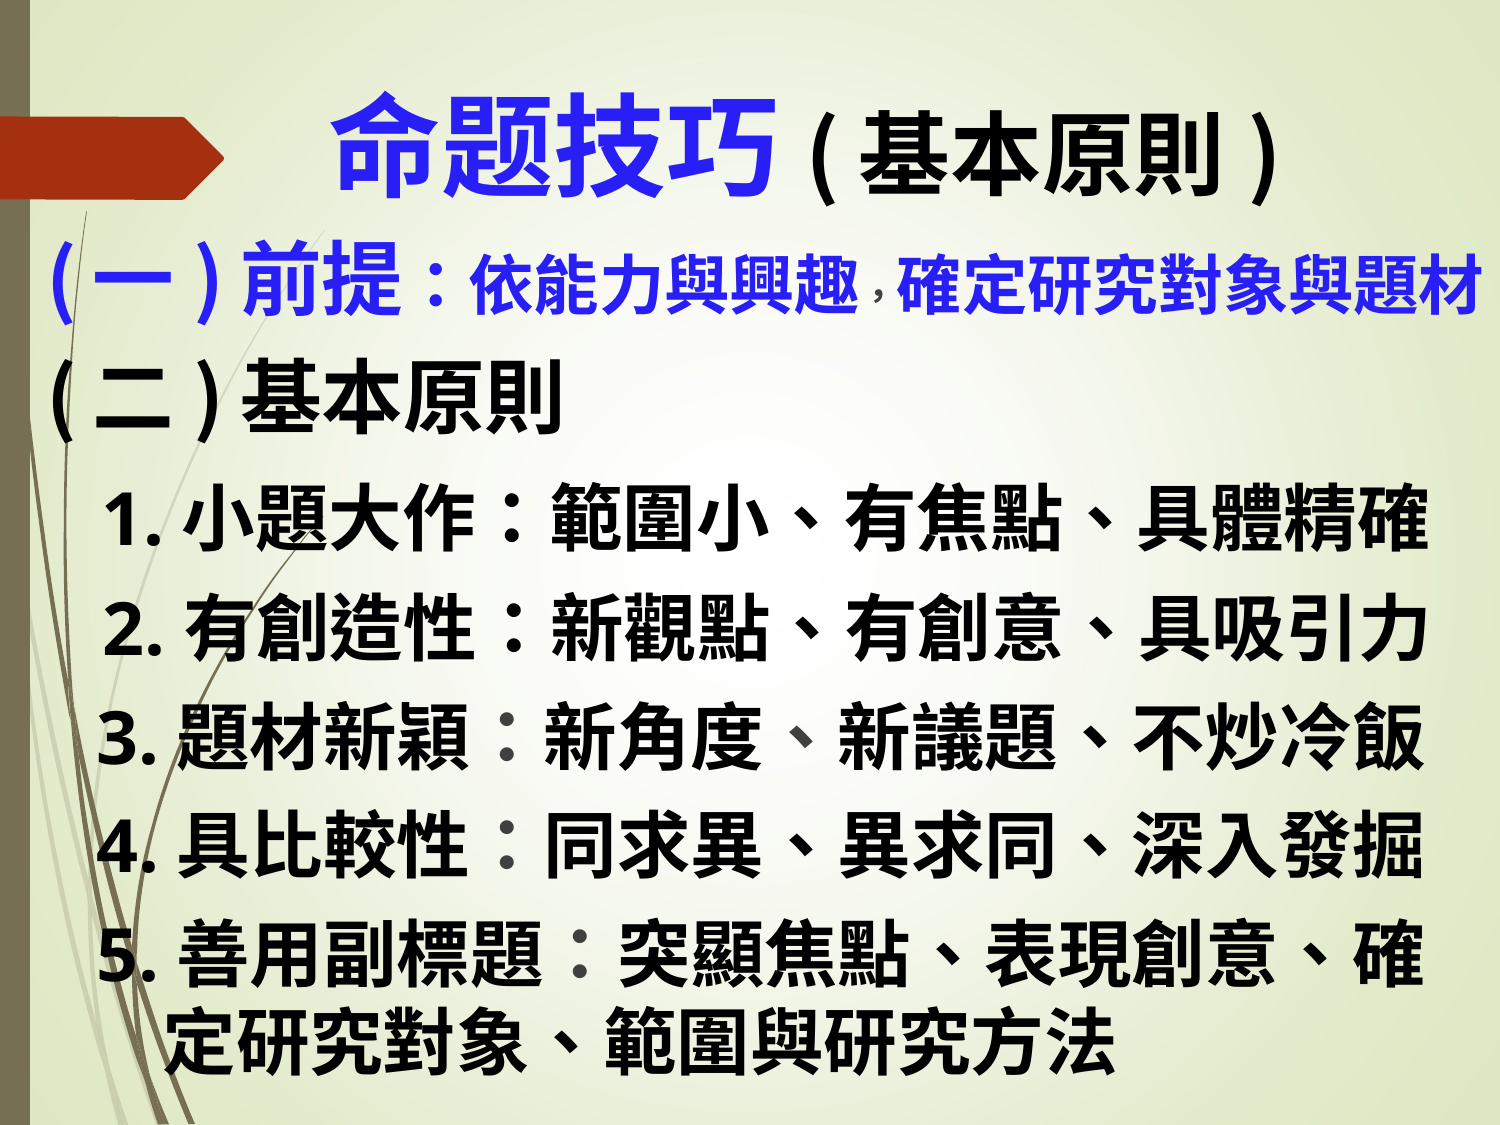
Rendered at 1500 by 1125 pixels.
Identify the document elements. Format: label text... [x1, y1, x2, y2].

title 命题技巧(基本原則) [218, 30, 1424, 185]
picture [30, 0, 1500, 220]
list (一)前提：依能力與興趣，確定研究對象與題材 (二)基本原則 1.小題大作：範圍小、有焦點、具體精確 2.有創造性：新觀點、有創意、具吸引力 3.題材新穎：新角度、新議題、不炒冷飯 4.具比較性：同求異、異求同、深入發掘 5.善用副標題：突顯焦點、表現創意、確定研究對象、範圍與研究方法 [30, 220, 1500, 1125]
